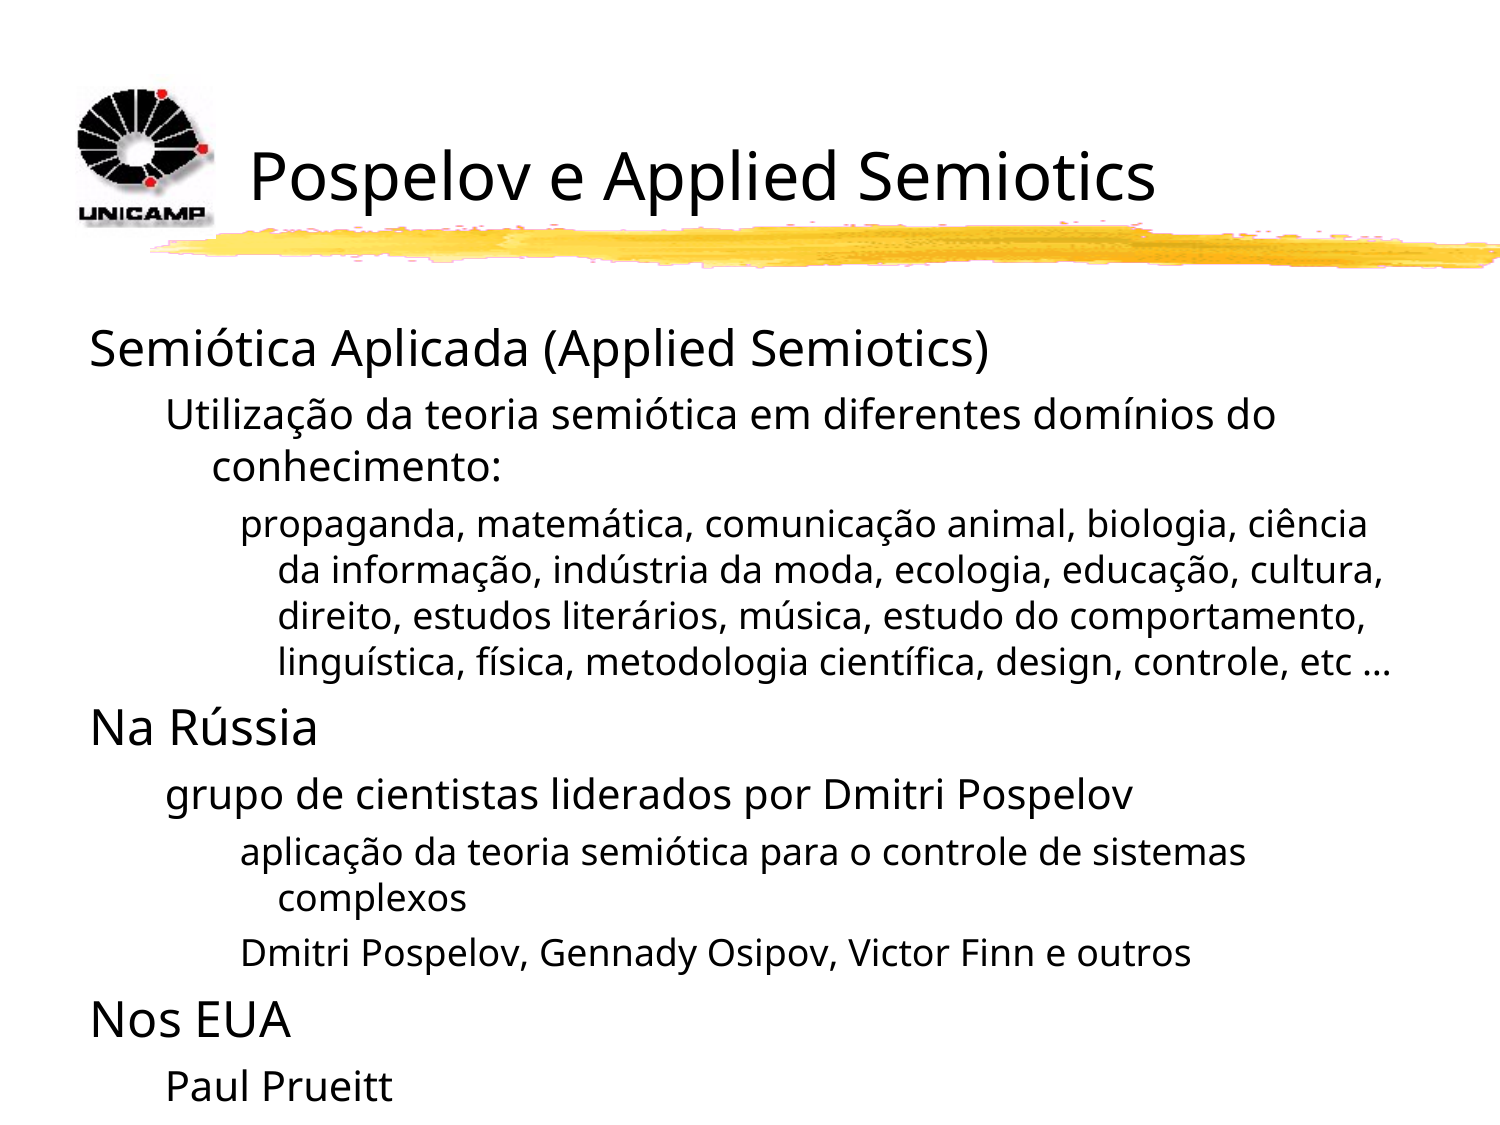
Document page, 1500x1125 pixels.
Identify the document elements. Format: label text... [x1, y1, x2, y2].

picture [75, 74, 1500, 279]
list Semiótica Aplicada (Applied Semiotics) Utilização da teoria semiótica em diferentes domínios do conhecimento: propaganda, matemática, comunicação animal, biologia, ciência da informação, indústria da moda, ecologia, educação, cultura, direito, estudos literários, música, estudo do comportamento, linguística, física, metodologia científica, design, controle, etc … Na Rússia grupo de cientistas liderados por Dmitri Pospelov aplicação da teoria semiótica para o controle de sistemas complexos Dmitri Pospelov, Gennady Osipov, Victor Finn e outros Nos EUA Paul Prueitt [74, 309, 1417, 1084]
title Pospelov e Applied Semiotics [233, 37, 1434, 225]
